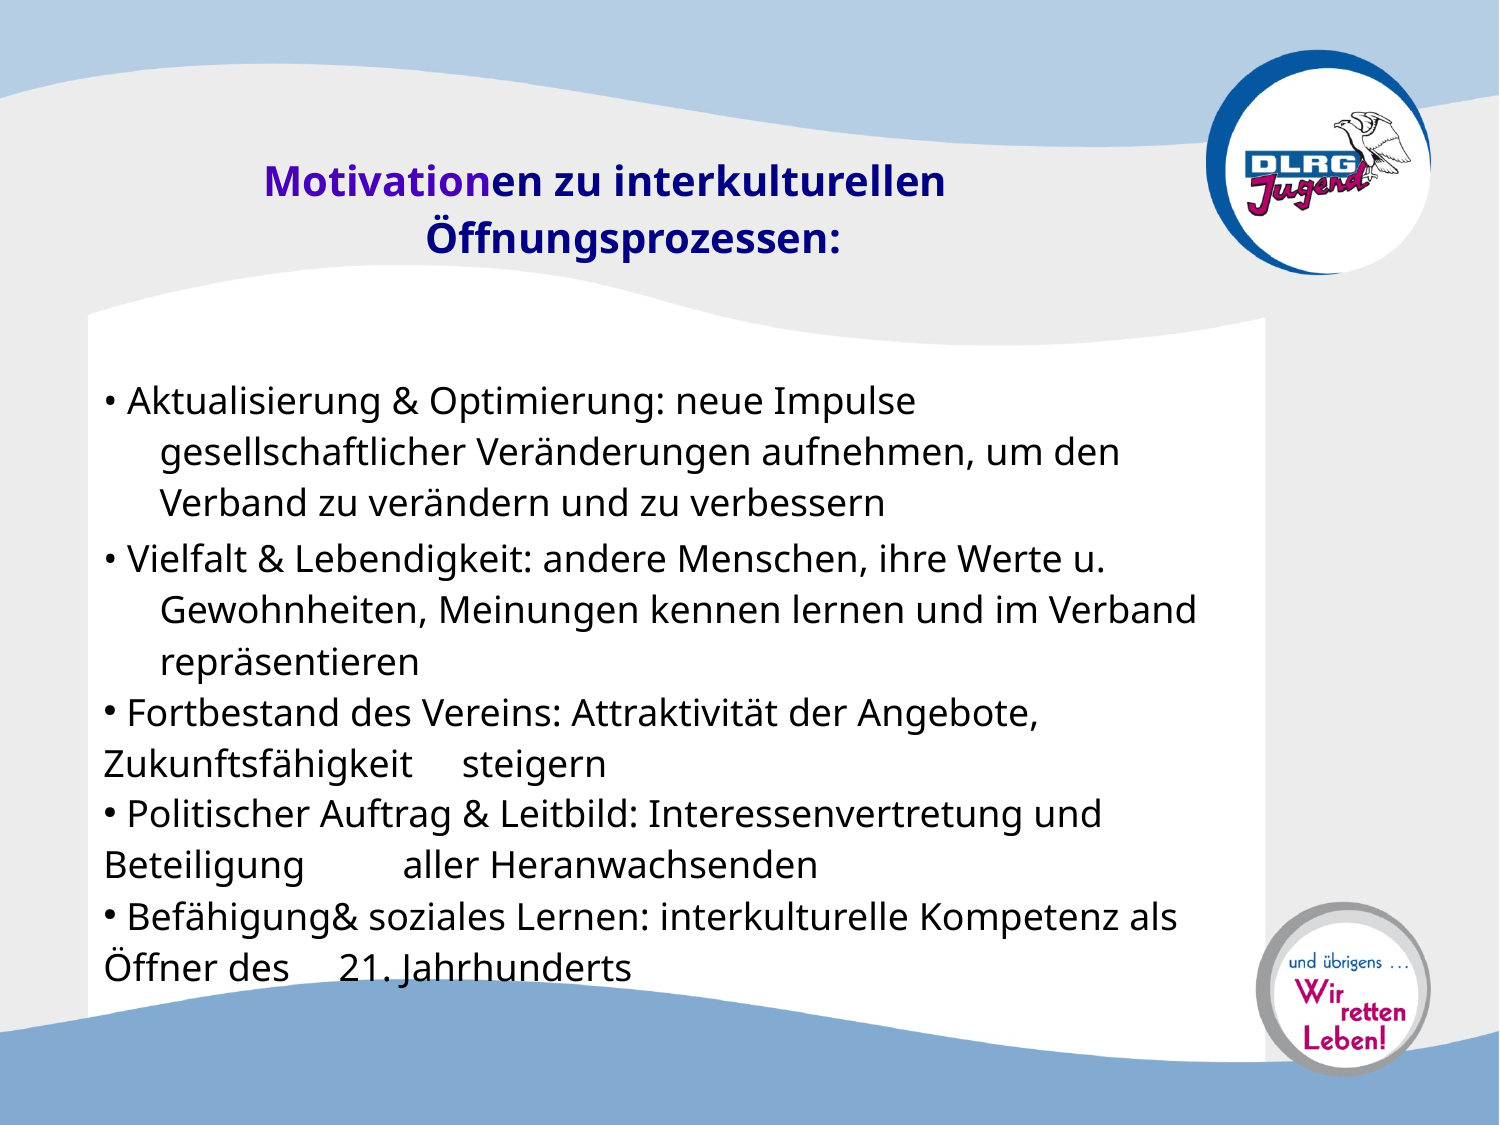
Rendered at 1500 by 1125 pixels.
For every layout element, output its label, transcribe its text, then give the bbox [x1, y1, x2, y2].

picture [0, 0, 1500, 1125]
title Motivationen zu interkulturellen Öffnungsprozessen: [59, 122, 1152, 296]
text_box • Aktualisierung & Optimierung: neue Impulse gesellschaftlicher Veränderungen aufnehmen, um den Verband zu verändern und zu verbessern • Vielfalt & Lebendigkeit: andere Menschen, ihre Werte u. Gewohnheiten, Meinungen kennen lernen und im Verband repräsentieren Fortbestand des Vereins: Attraktivität der Angebote, Zukunftsfähigkeit steigern Politischer Auftrag & Leitbild: Interessenvertretung und Beteiligung aller Heranwachsenden Befähigung& soziales Lernen: interkulturelle Kompetenz als Öffner des 21. Jahrhunderts [88, 310, 1241, 916]
